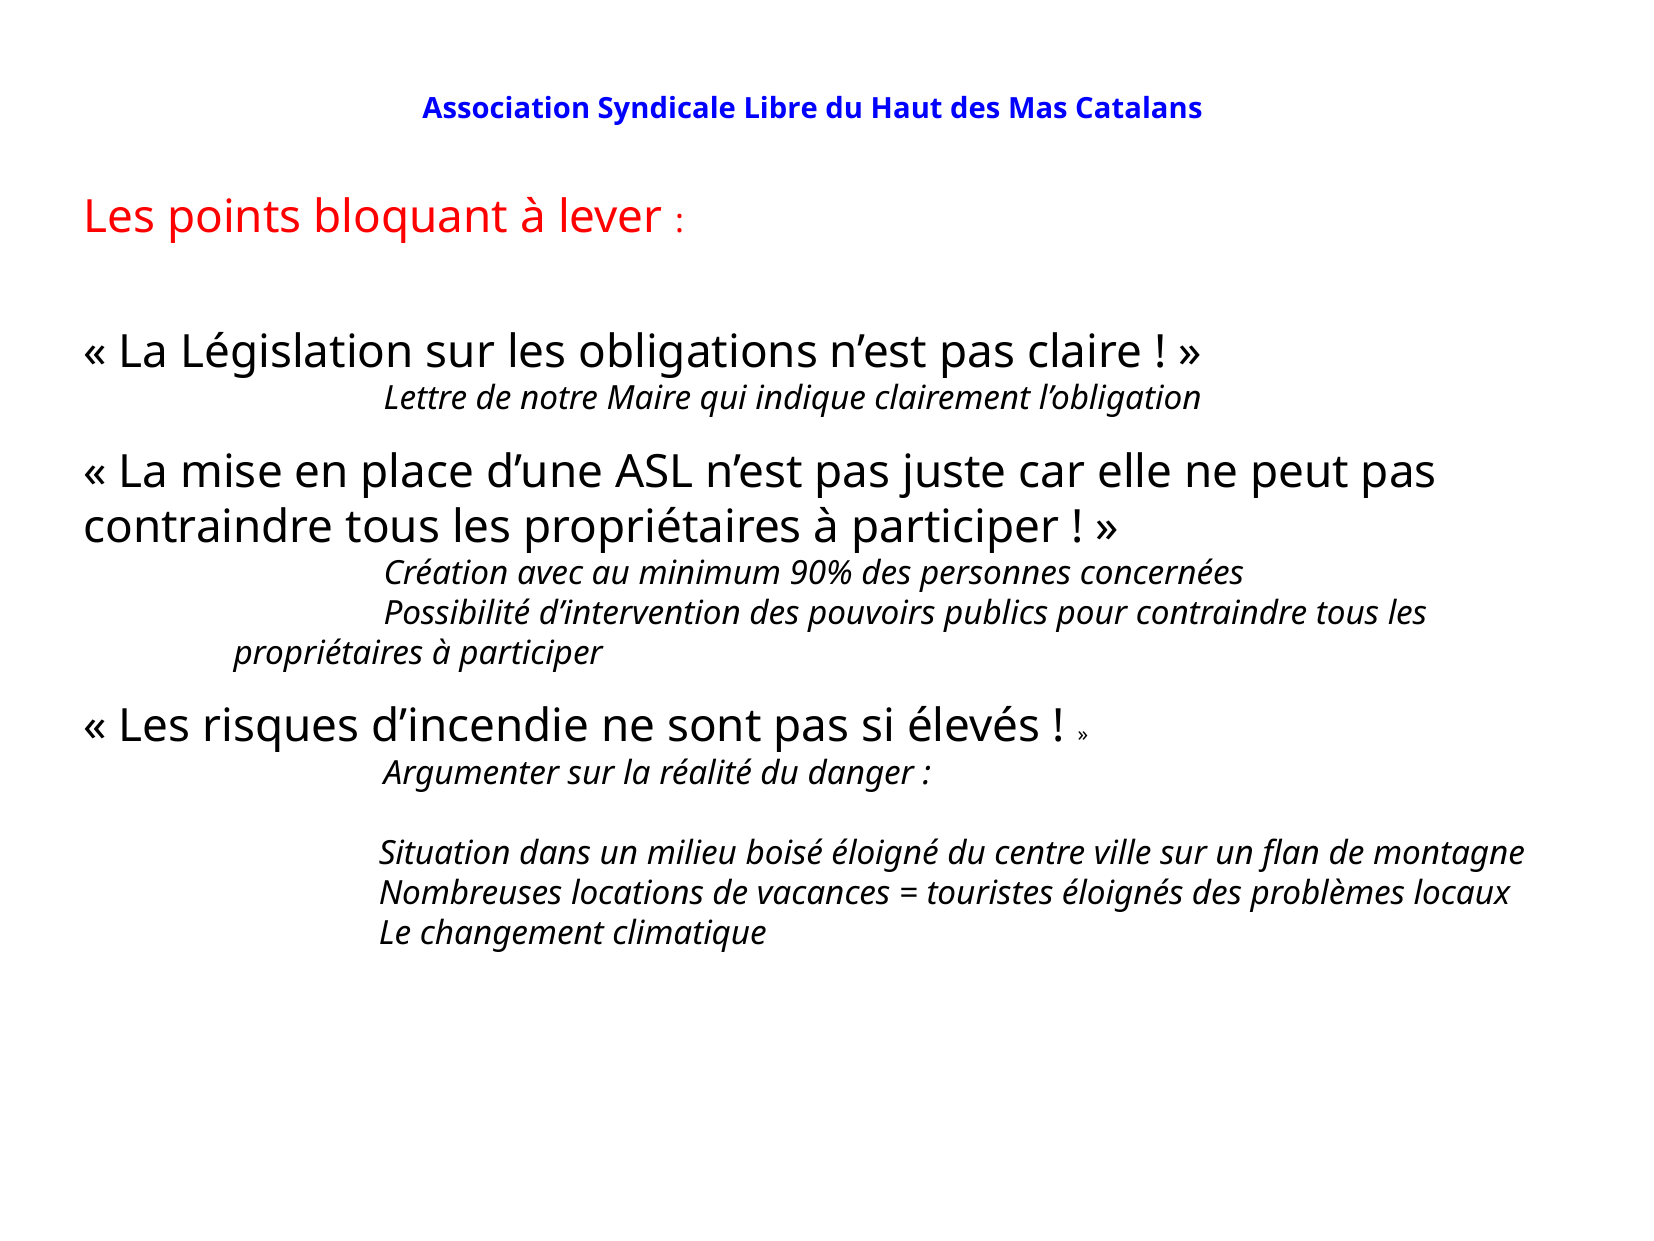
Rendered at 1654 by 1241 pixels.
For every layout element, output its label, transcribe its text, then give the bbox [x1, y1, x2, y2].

text_box Les points bloquant à lever : « La Législation sur les obligations n’est pas claire ! » Lettre de notre Maire qui indique clairement l’obligation « La mise en place d’une ASL n’est pas juste car elle ne peut pas contraindre tous les propriétaires à participer ! » Création avec au minimum 90% des personnes concernées Possibilité d’intervention des pouvoirs publics pour contraindre tous les propriétaires à participer « Les risques d’incendie ne sont pas si élevés ! » Argumenter sur la réalité du danger : Situation dans un milieu boisé éloigné du centre ville sur un flan de montagne Nombreuses locations de vacances = touristes éloignés des problèmes locaux Le changement climatique [68, 179, 1585, 1064]
title Association Syndicale Libre du Haut des Mas Catalans [110, 82, 1516, 166]
